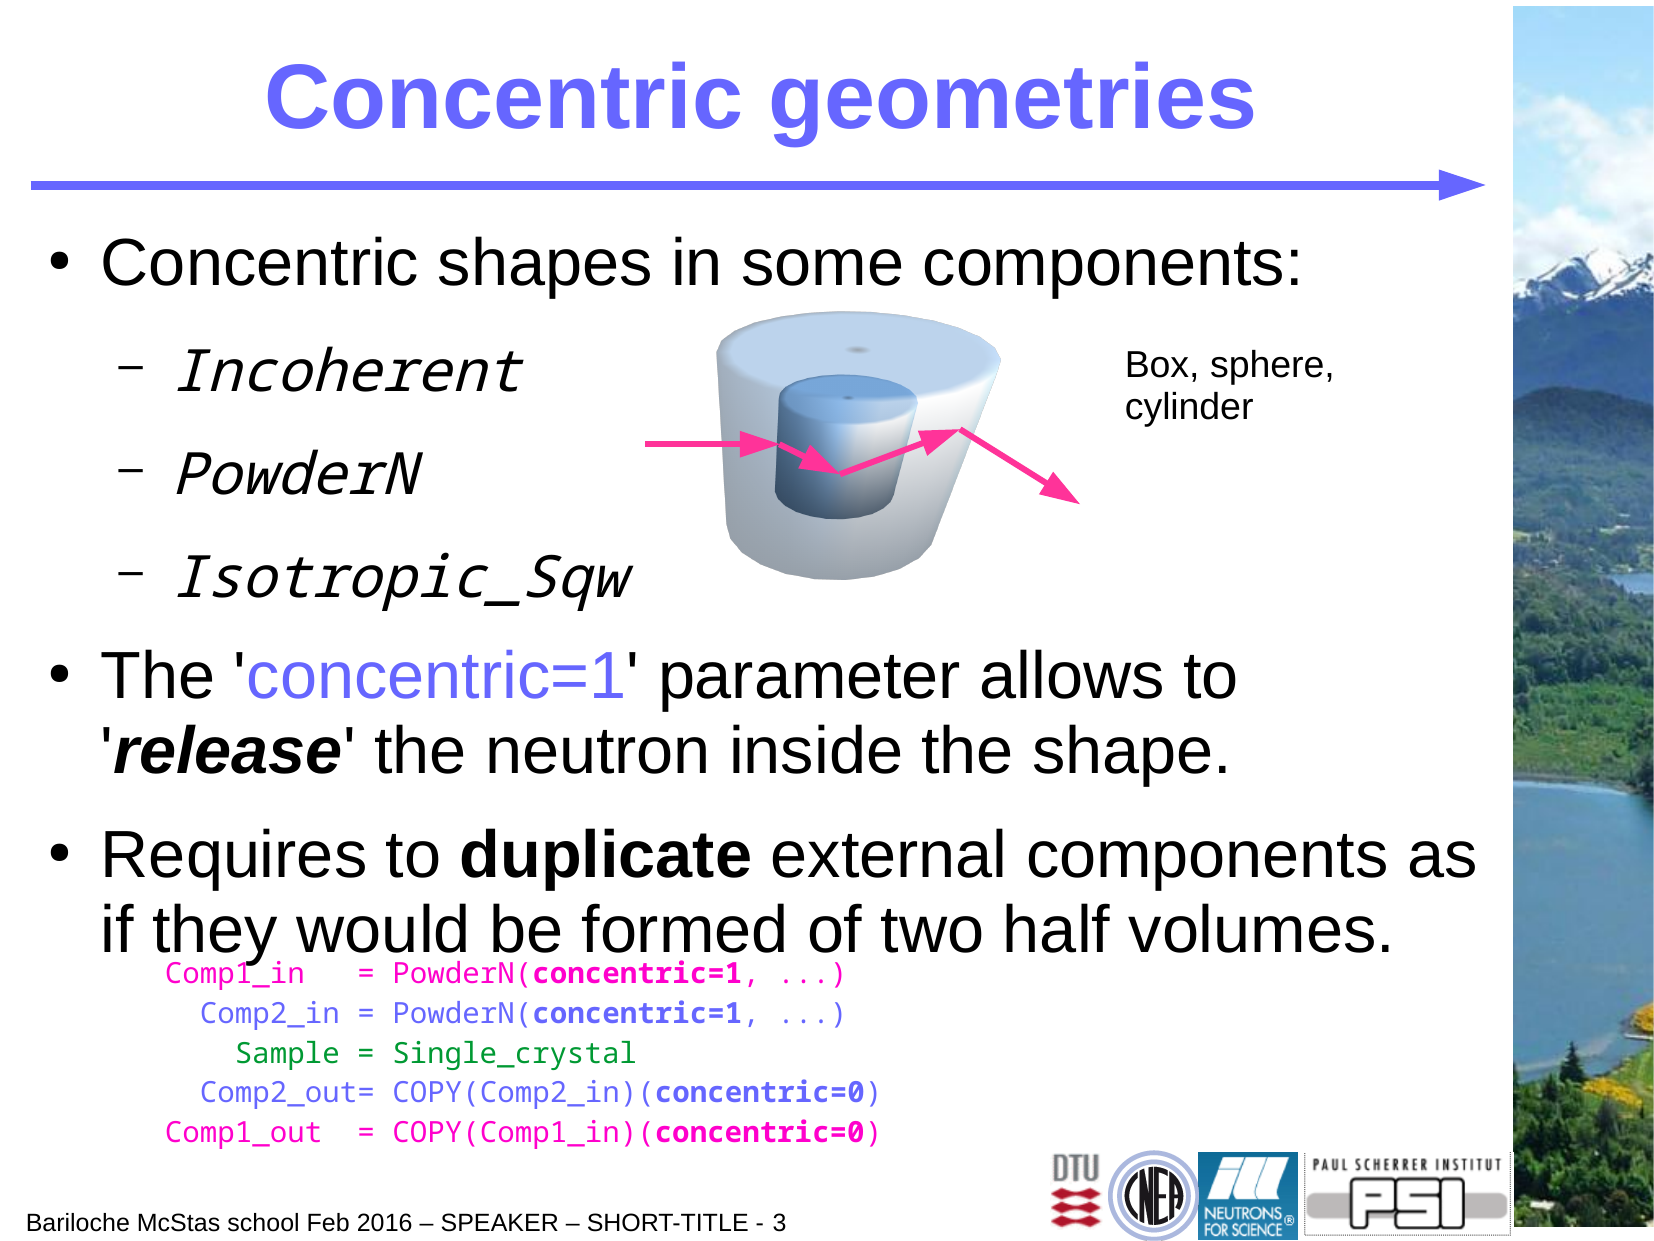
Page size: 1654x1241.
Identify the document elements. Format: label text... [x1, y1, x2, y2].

text_box Box, sphere, cylinder [1110, 336, 1441, 436]
picture [1050, 1152, 1103, 1230]
title Concentric geometries [17, 31, 1506, 163]
text_box Comp1_in = PowderN(concentric=1, ...) Comp2_in = PowderN(concentric=1, ...) Sample = Single_crystal Comp2_out= COPY(Comp2_in)(concentric=0) Comp1_out = COPY(Comp1_in)(concentric=0) [150, 945, 1036, 1128]
list Concentric shapes in some components: Incoherent PowderN Isotropic_Sqw The 'concentric=1' parameter allows to 'release' the neutron inside the shape. Requires to duplicate external components as if they would be formed of two half volumes. [30, 225, 1501, 1141]
picture [1108, 6, 1654, 1241]
